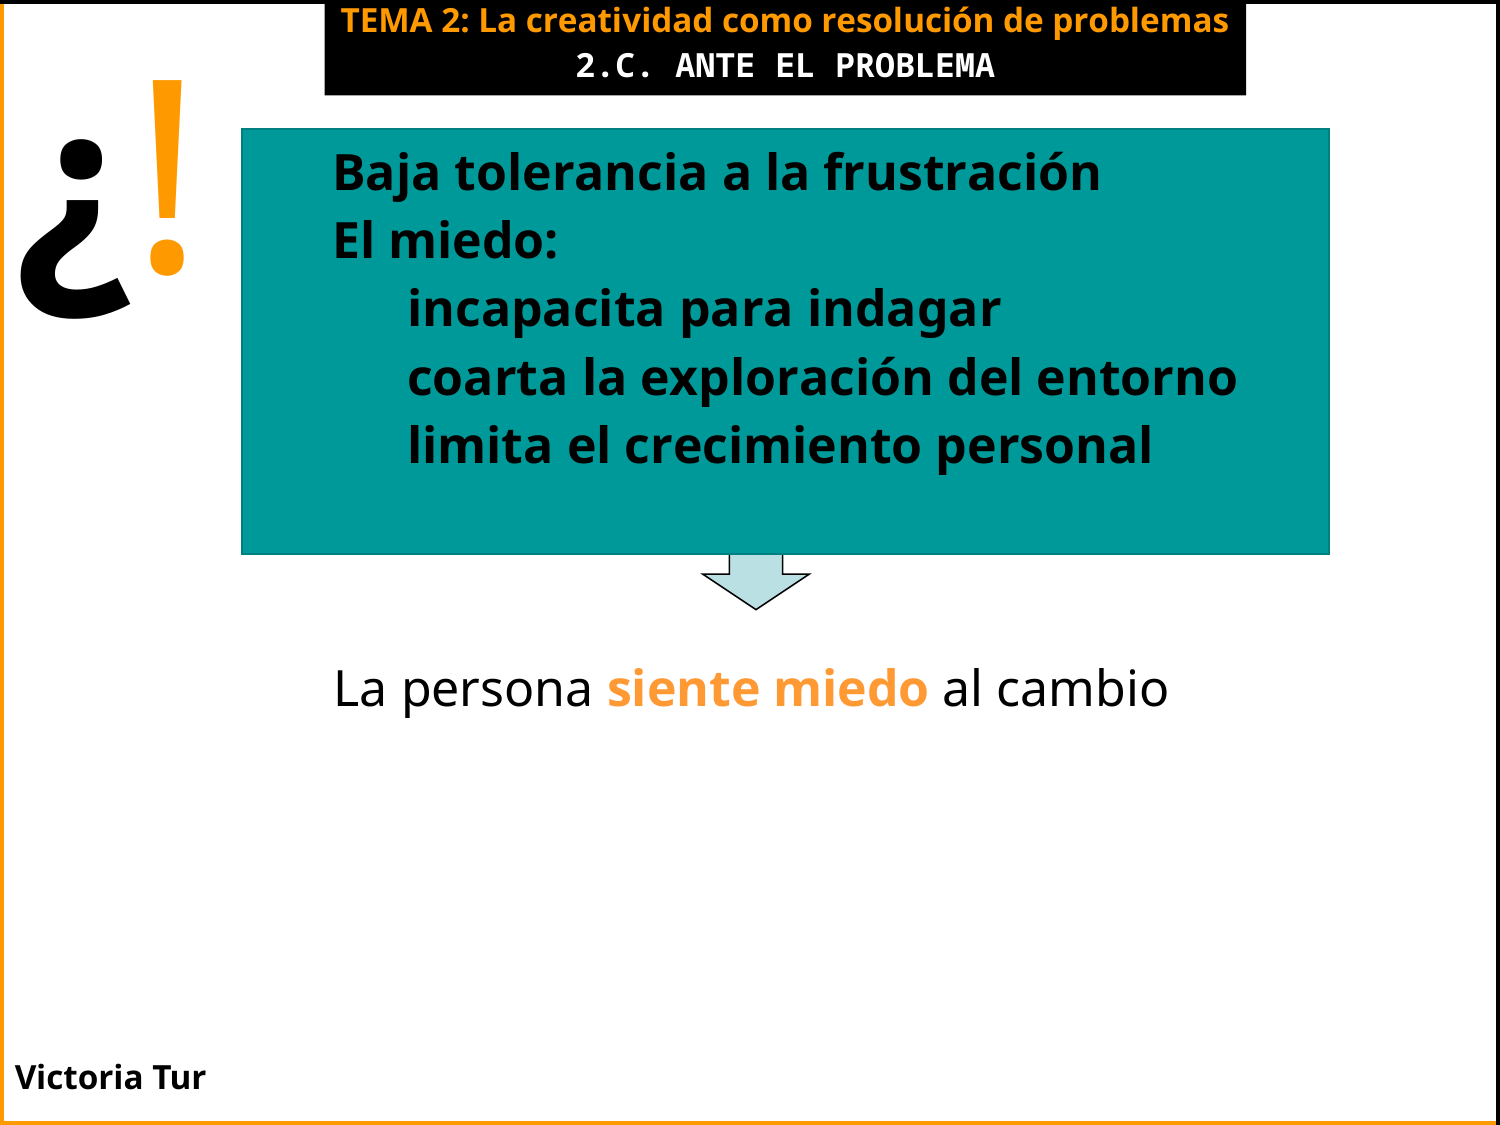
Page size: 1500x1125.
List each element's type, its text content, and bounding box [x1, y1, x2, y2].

list La creatividad supone cambio La persona siente miedo al cambio [76, 255, 1427, 998]
text_box [702, 555, 810, 610]
text_box Baja tolerancia a la frustración El miedo: incapacita para indagar coarta la exploración del entorno limita el crecimiento personal [242, 129, 1329, 555]
